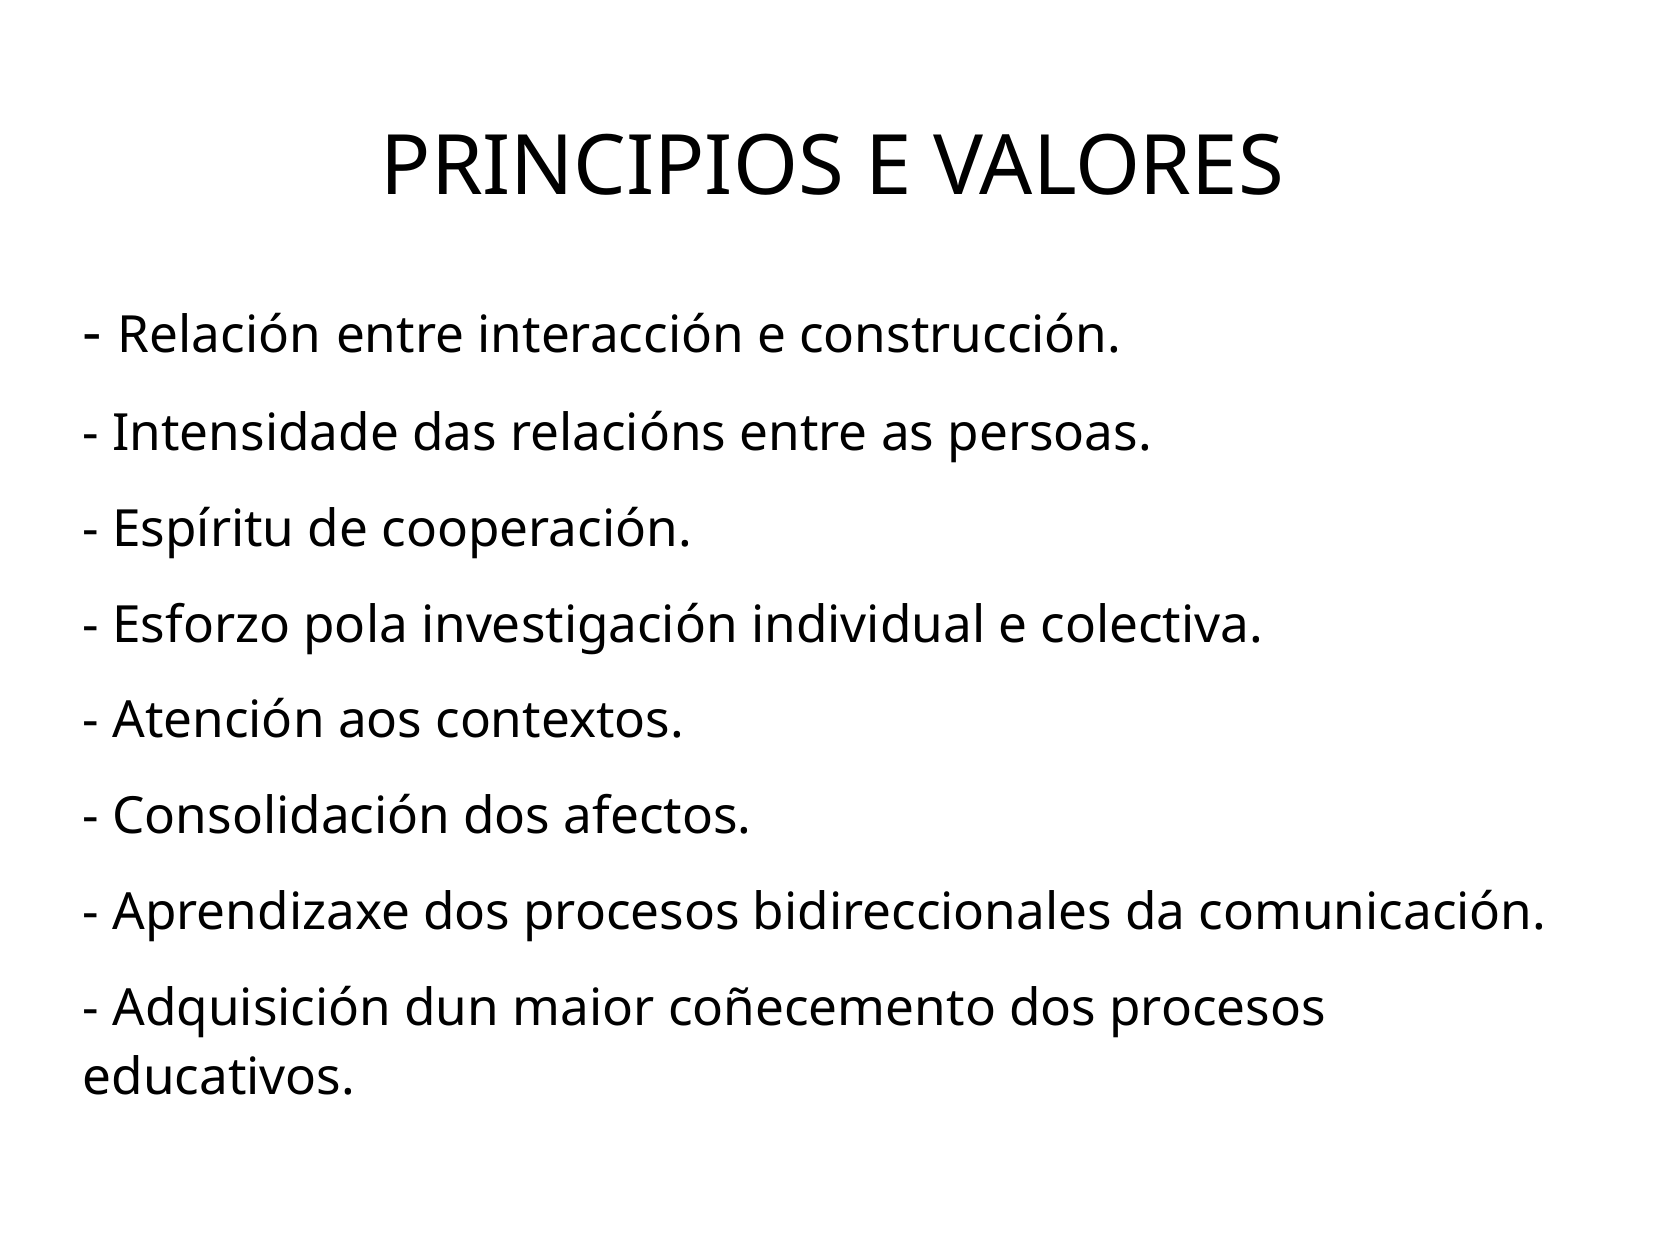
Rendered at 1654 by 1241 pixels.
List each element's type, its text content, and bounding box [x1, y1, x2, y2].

title PRINCIPIOS E VALORES [88, 59, 1577, 267]
list - Relación entre interacción e construcción. - Intensidade das relacións entre as persoas. - Espíritu de cooperación. - Esforzo pola investigación individual e colectiva. - Atención aos contextos. - Consolidación dos afectos. - Aprendizaxe dos procesos bidireccionales da comunicación. - Adquisición dun maior coñecemento dos procesos educativos. [82, 290, 1571, 1123]
